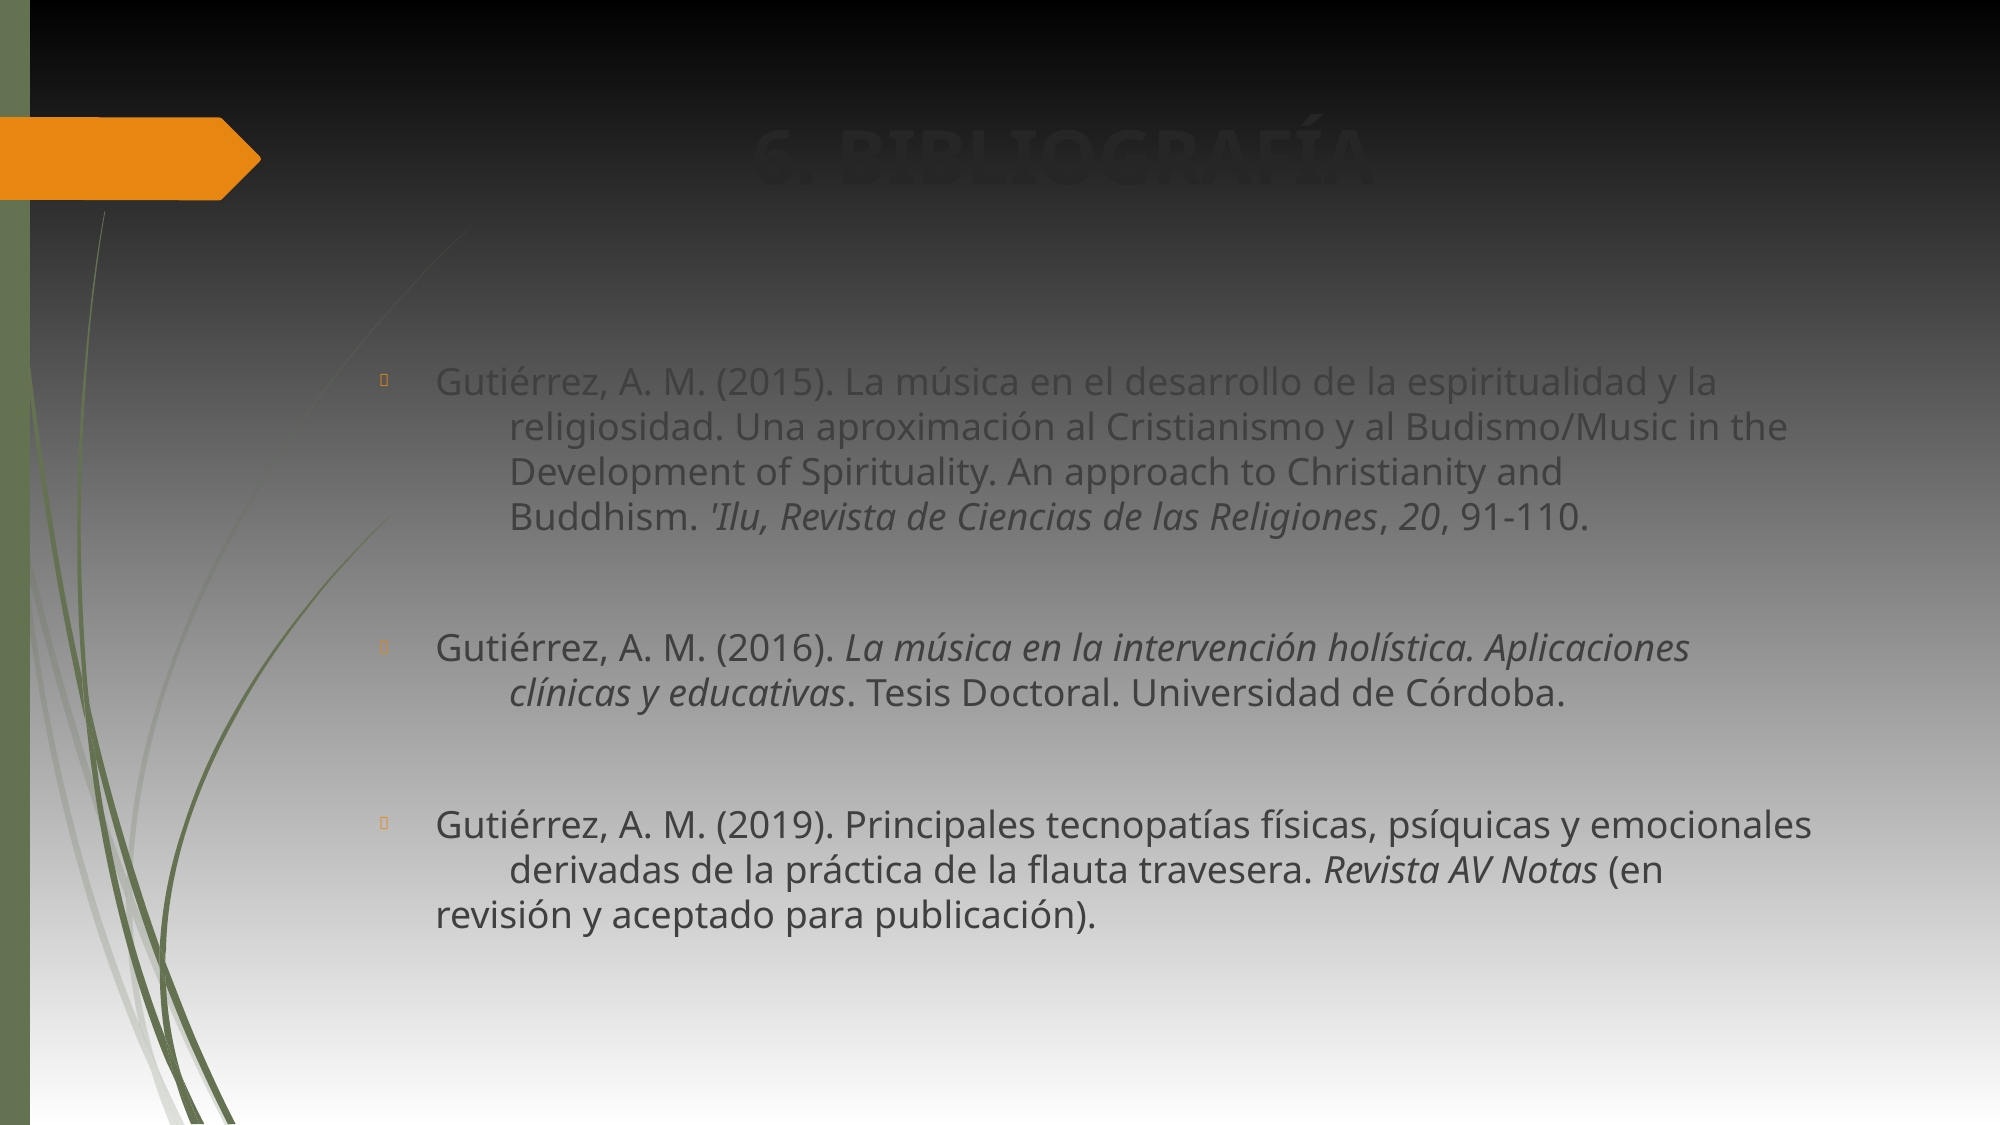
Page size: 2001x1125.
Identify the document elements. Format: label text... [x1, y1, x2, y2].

list Gutiérrez, A. M. (2015). La música en el desarrollo de la espiritualidad y la religiosidad. Una aproximación al Cristianismo y al Budismo/Music in the Development of Spirituality. An approach to Christianity and Buddhism. 'Ilu, Revista de Ciencias de las Religiones, 20, 91-110. Gutiérrez, A. M. (2016). La música en la intervención holística. Aplicaciones clínicas y educativas. Tesis Doctoral. Universidad de Córdoba. Gutiérrez, A. M. (2019). Principales tecnopatías físicas, psíquicas y emocionales derivadas de la práctica de la flauta travesera. Revista AV Notas (en revisión y aceptado para publicación). [364, 350, 1888, 970]
title 6. BIBLIOGRAFÍA [242, 102, 1888, 313]
